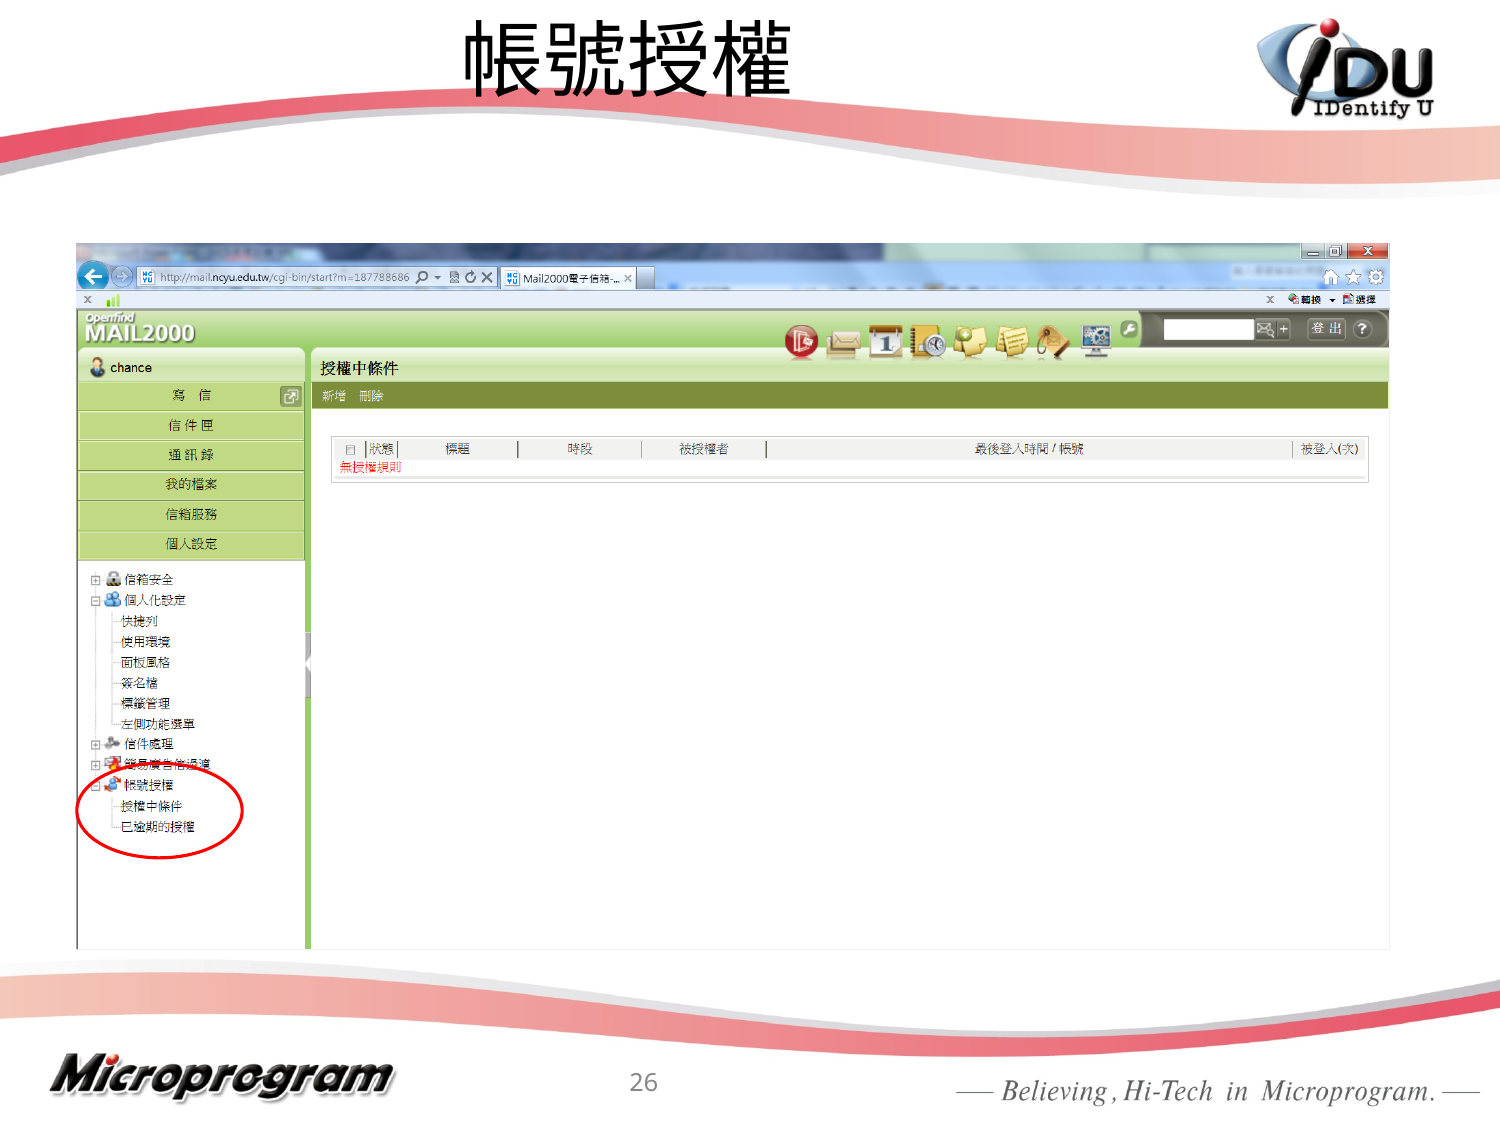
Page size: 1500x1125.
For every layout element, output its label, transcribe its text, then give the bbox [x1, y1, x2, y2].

picture [76, 243, 1390, 950]
picture [79, 765, 240, 856]
title 帳號授權 [29, 0, 1225, 106]
text_box [468, 1053, 819, 1114]
